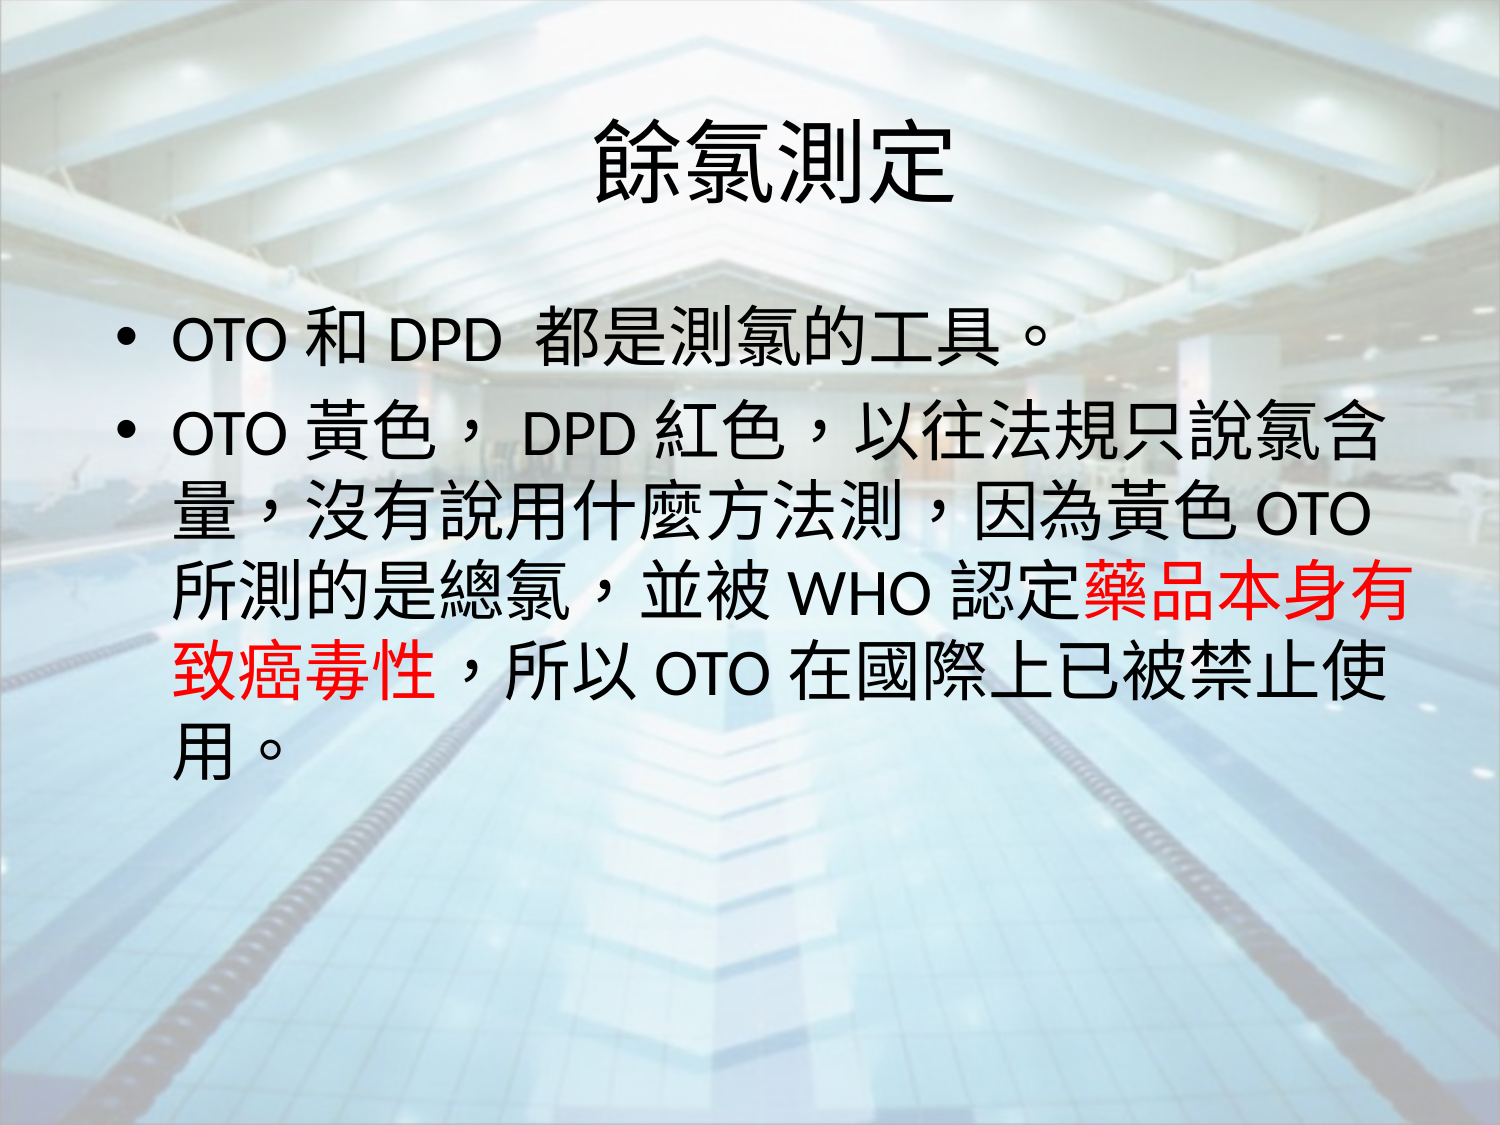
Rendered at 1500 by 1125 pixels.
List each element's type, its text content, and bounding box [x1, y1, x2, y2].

text_box OTO和DPD 都是測氯的工具。 OTO黃色，DPD紅色，以往法規只說氯含量，沒有說用什麼方法測，因為黃色OTO所測的是總氯，並被WHO認定藥品本身有致癌毒性，所以OTO在國際上已被禁止使用。 [99, 287, 1450, 1030]
text_box 餘氯測定 [100, 66, 1451, 254]
